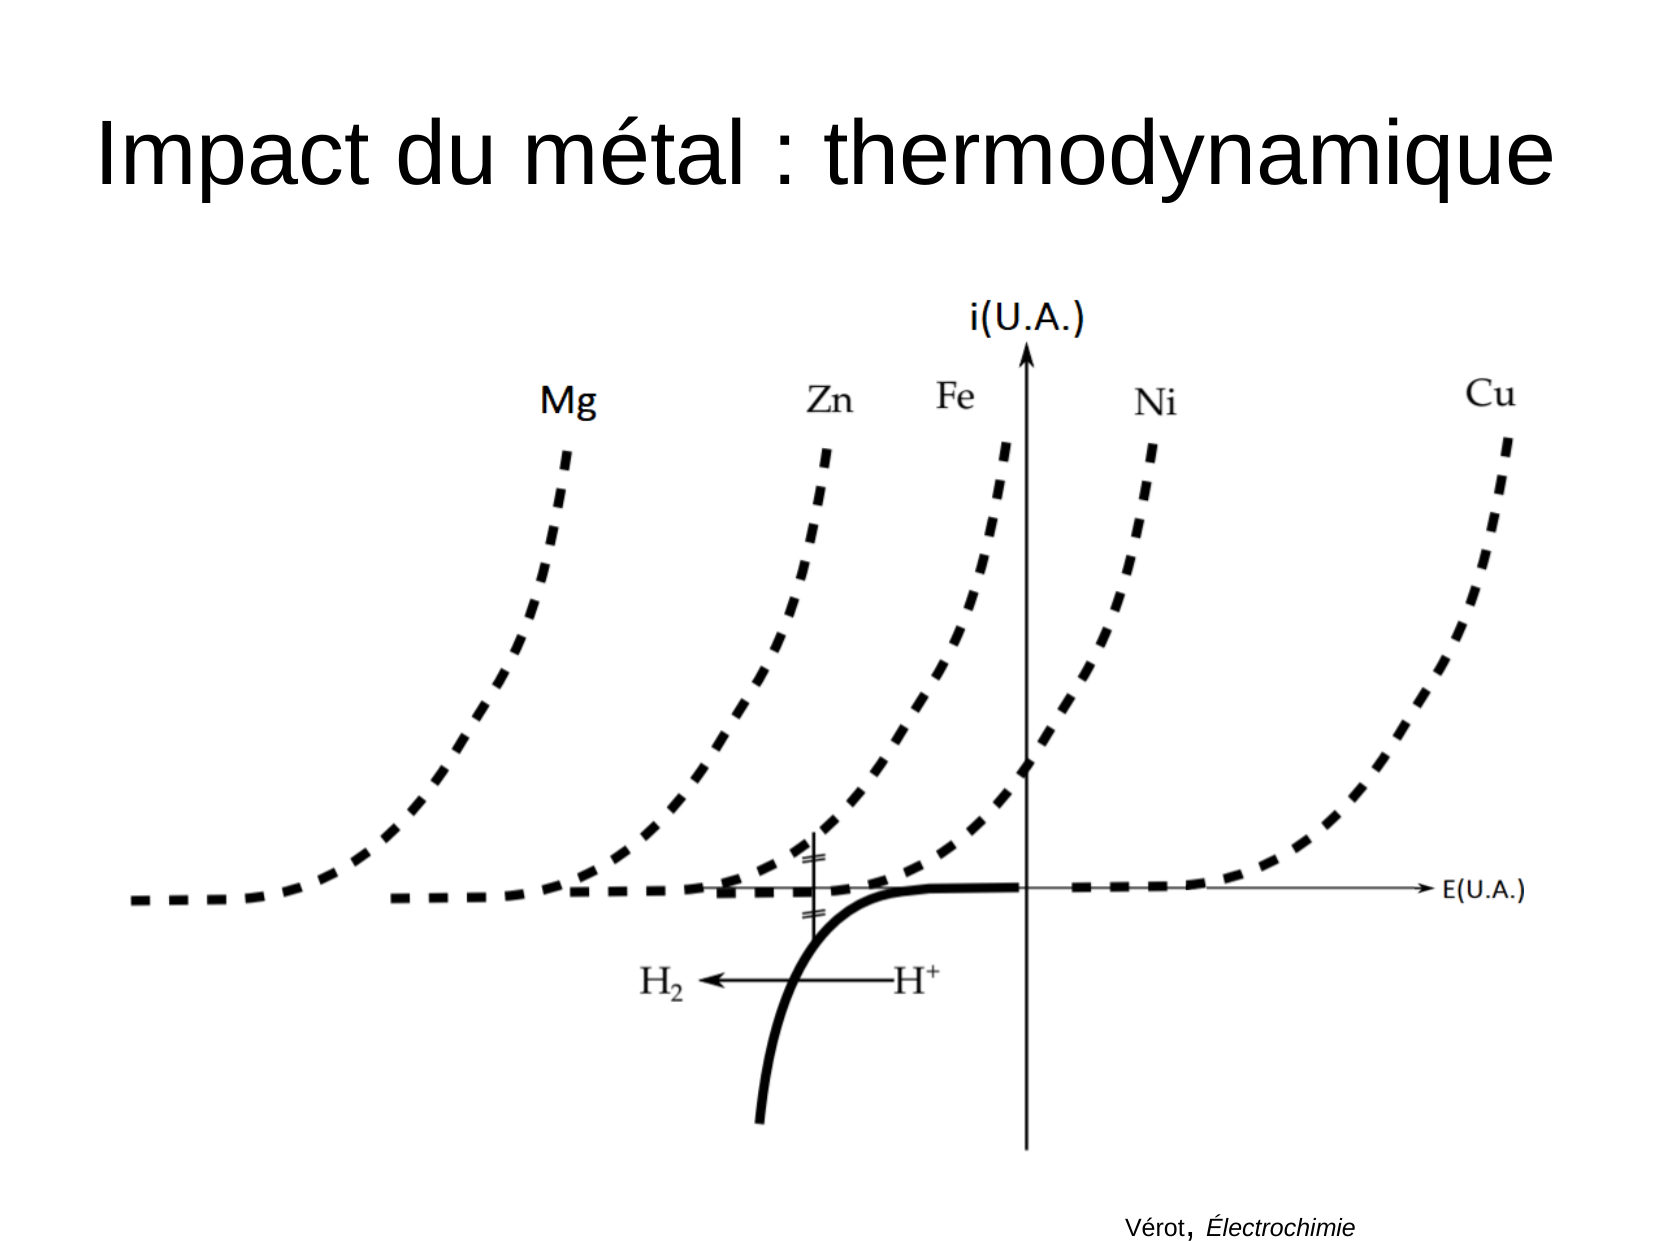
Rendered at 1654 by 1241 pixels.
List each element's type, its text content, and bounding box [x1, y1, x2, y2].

picture [129, 295, 1524, 1154]
text_box Vérot, Électrochimie [1110, 1195, 1654, 1241]
title Impact du métal : thermodynamique [82, 49, 1571, 257]
